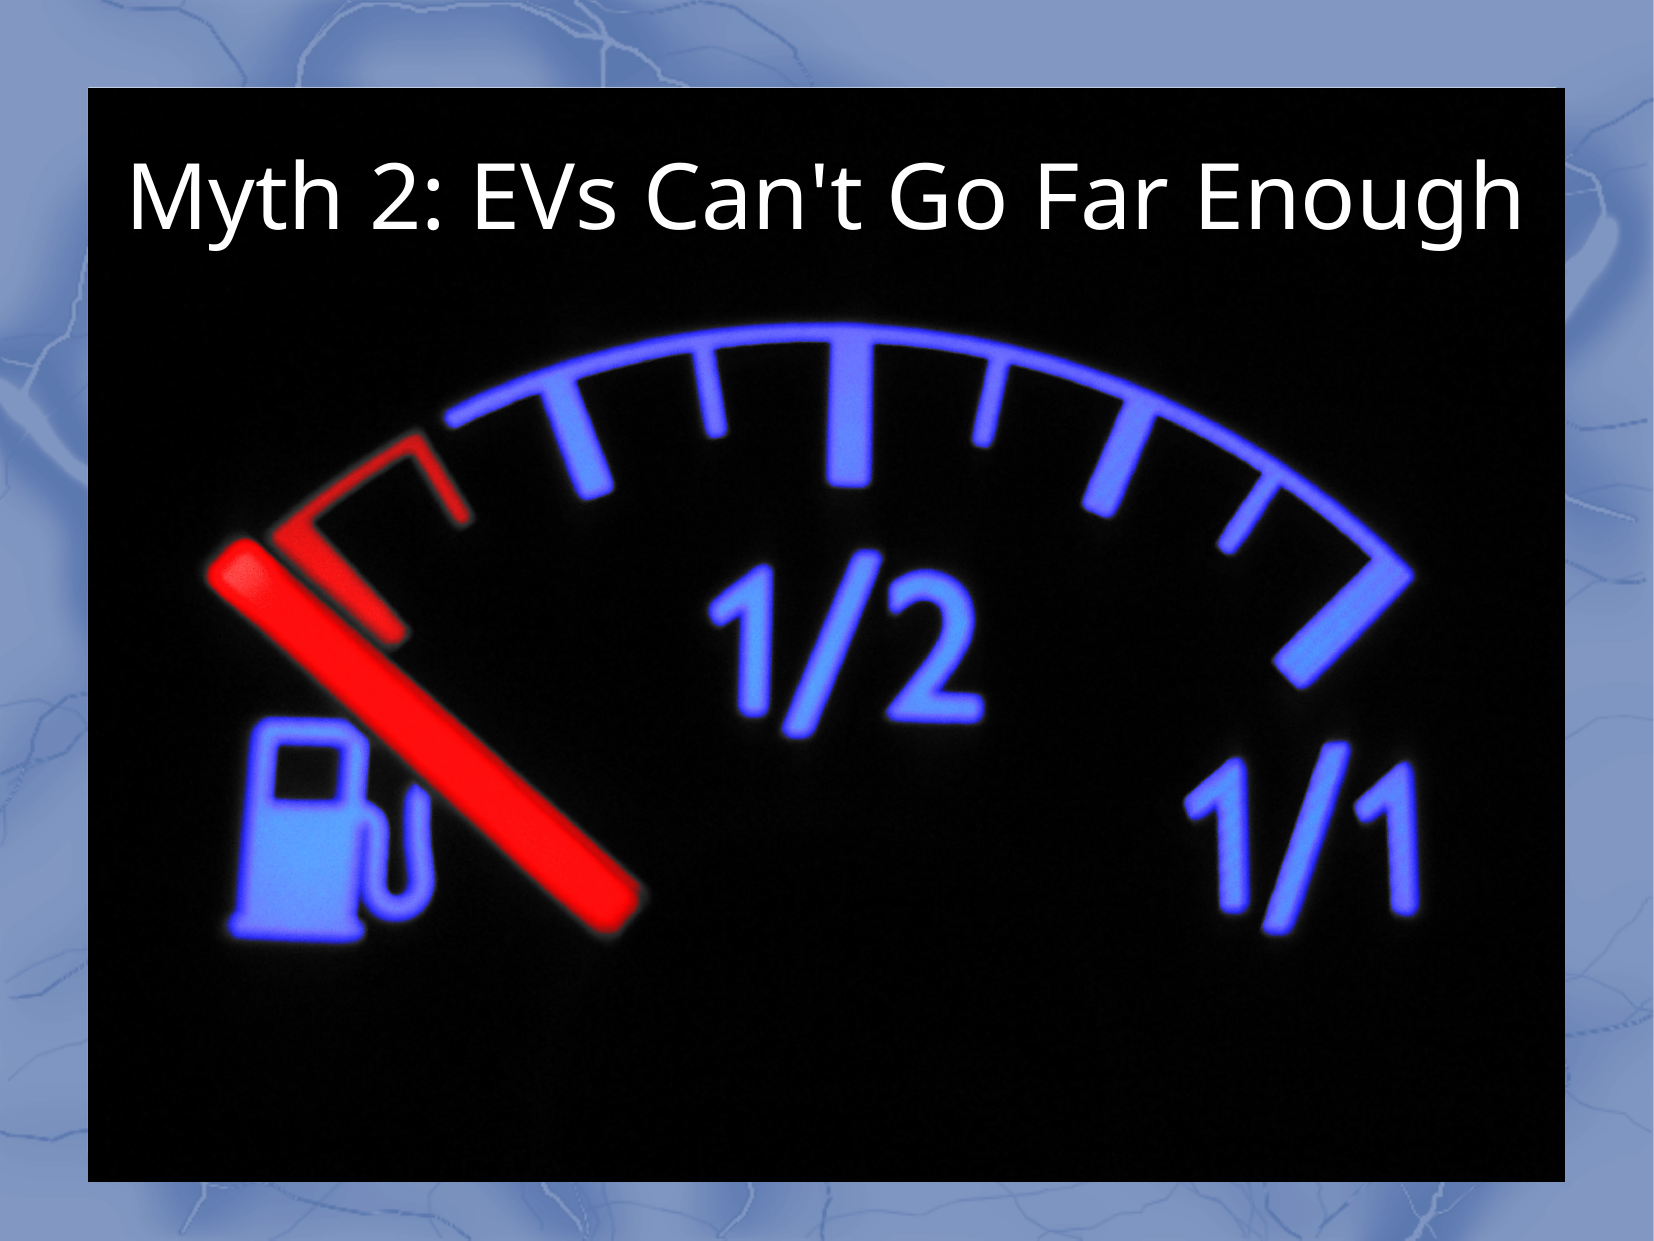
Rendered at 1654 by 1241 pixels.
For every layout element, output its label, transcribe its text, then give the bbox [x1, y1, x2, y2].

title Myth 2: EVs Can't Go Far Enough [118, 87, 1536, 302]
list [147, 325, 1506, 1130]
picture [0, 0, 1654, 1241]
